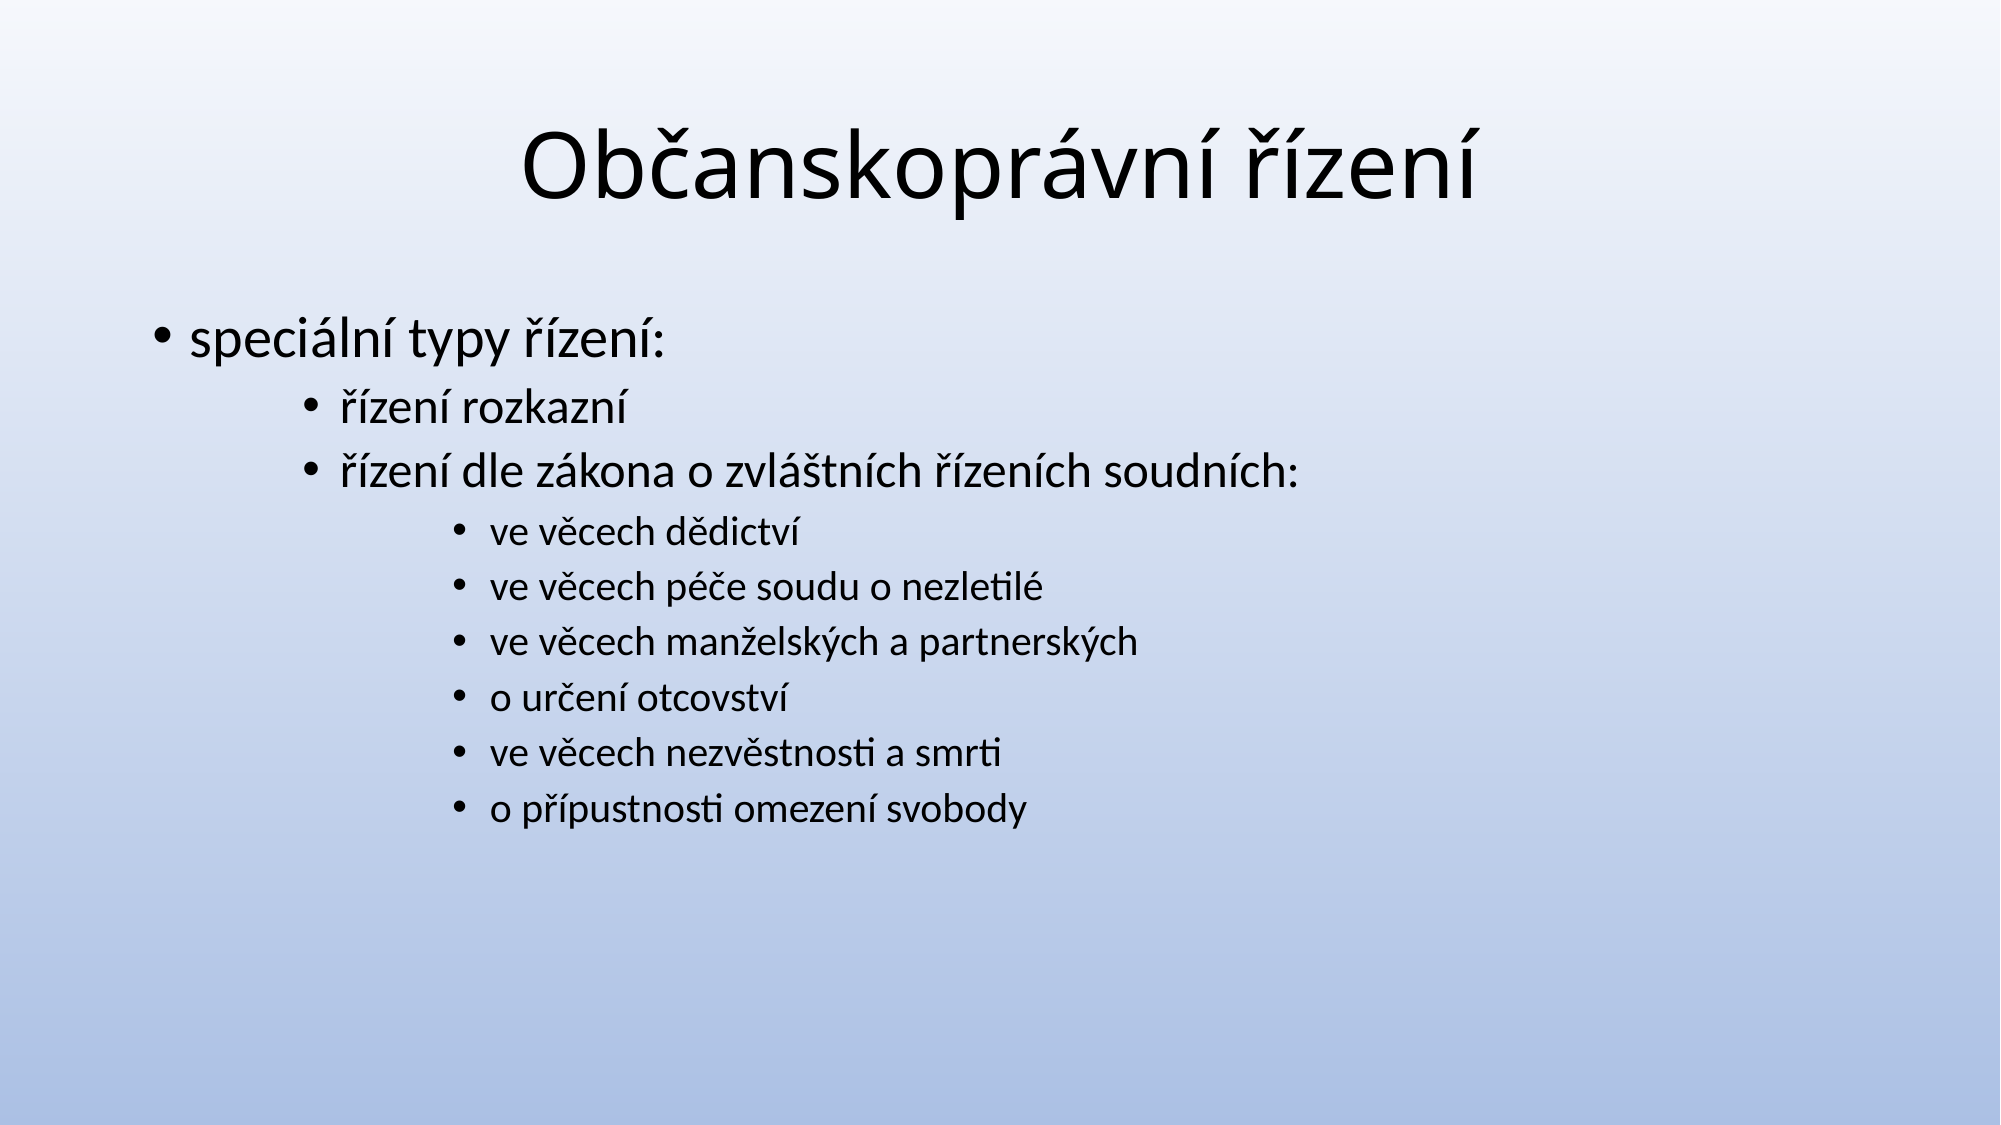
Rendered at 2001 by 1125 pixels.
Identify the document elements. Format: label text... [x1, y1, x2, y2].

title Občanskoprávní řízení [137, 59, 1863, 278]
list speciální typy řízení: řízení rozkazní řízení dle zákona o zvláštních řízeních soudních: ve věcech dědictví ve věcech péče soudu o nezletilé ve věcech manželských a partnerských o určení otcovství ve věcech nezvěstnosti a smrti o přípustnosti omezení svobody [137, 299, 1825, 1066]
